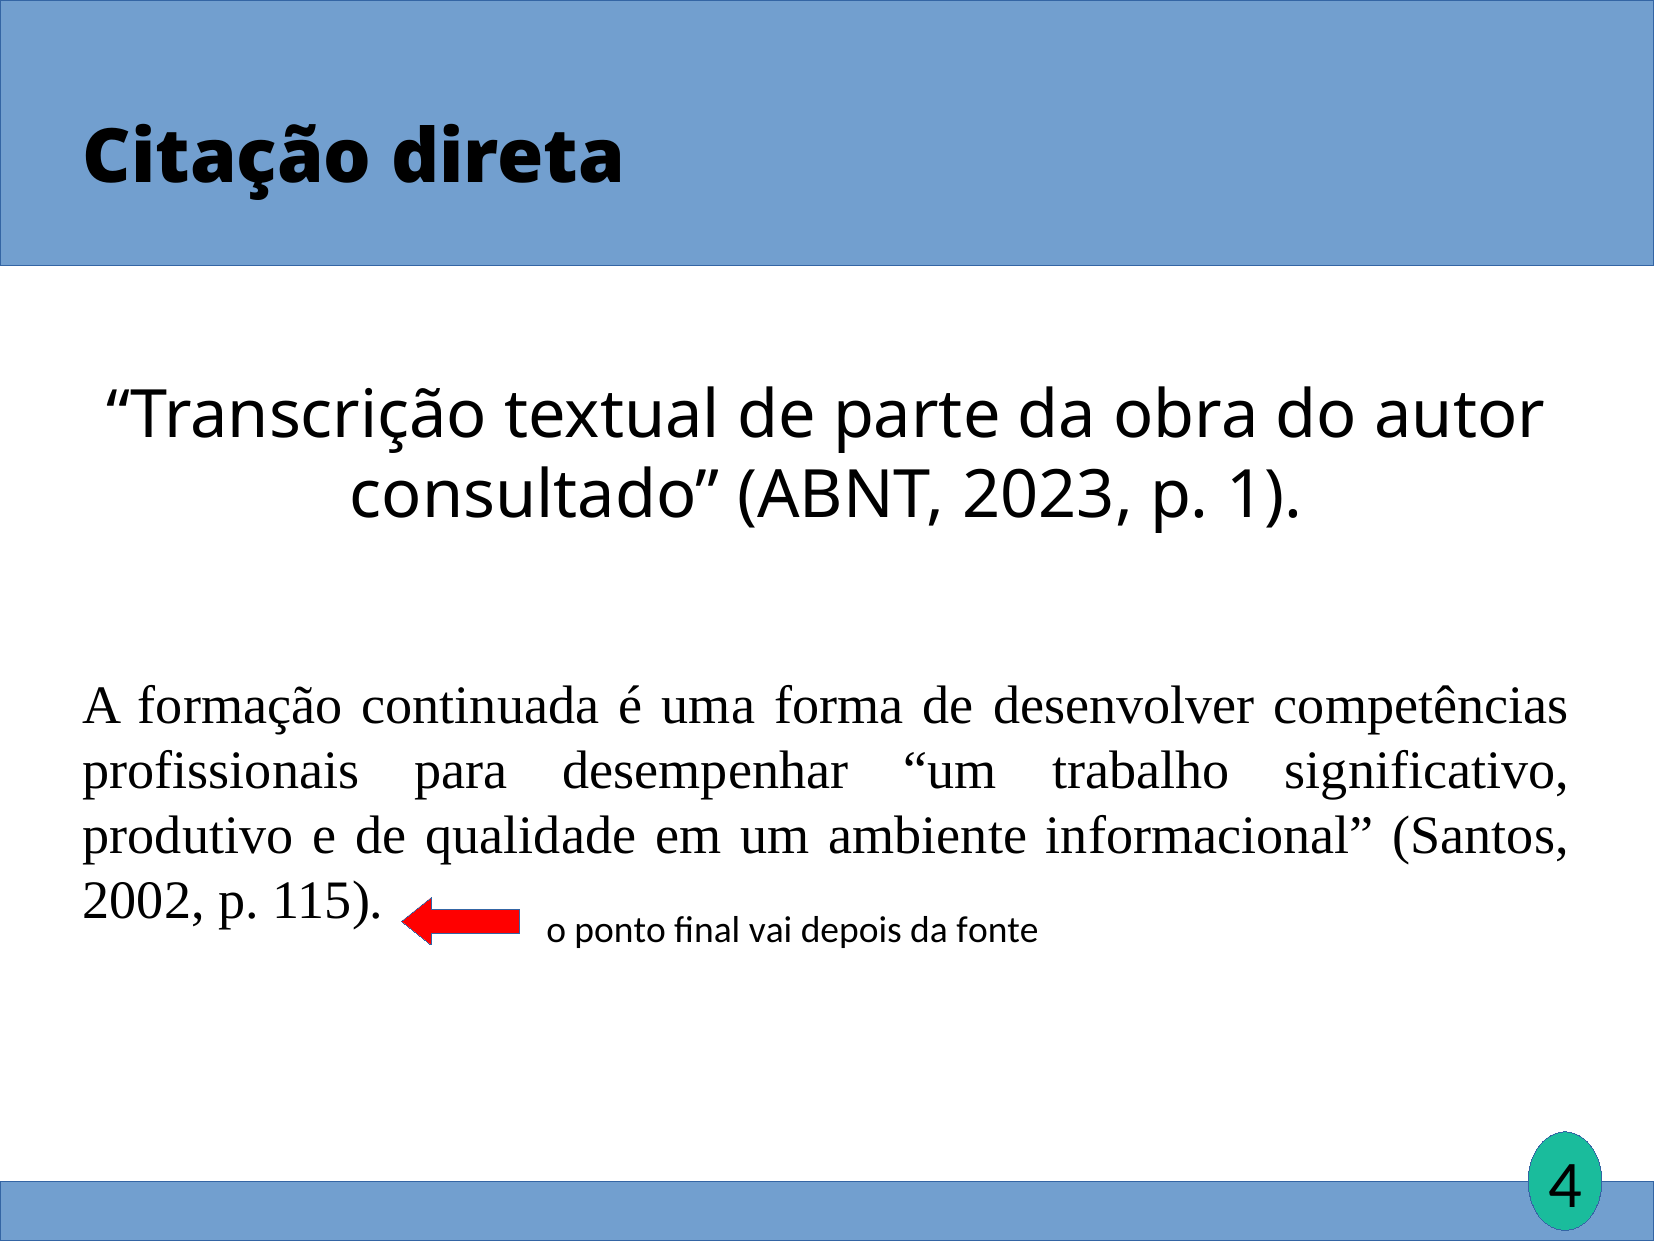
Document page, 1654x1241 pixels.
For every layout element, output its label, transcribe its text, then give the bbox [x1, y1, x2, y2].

text_box [401, 897, 520, 945]
subtitle “Transcrição textual de parte da obra do autor consultado” (ABNT, 2023, p. 1). A formação continuada é uma forma de desenvolver competências profissionais para desempenhar “um trabalho significativo, produtivo e de qualidade em um ambiente informacional” (Santos, 2002, p. 115). [82, 297, 1571, 1003]
text_box o ponto final vai depois da fonte [531, 897, 1055, 958]
title Citação direta [82, 56, 1571, 250]
